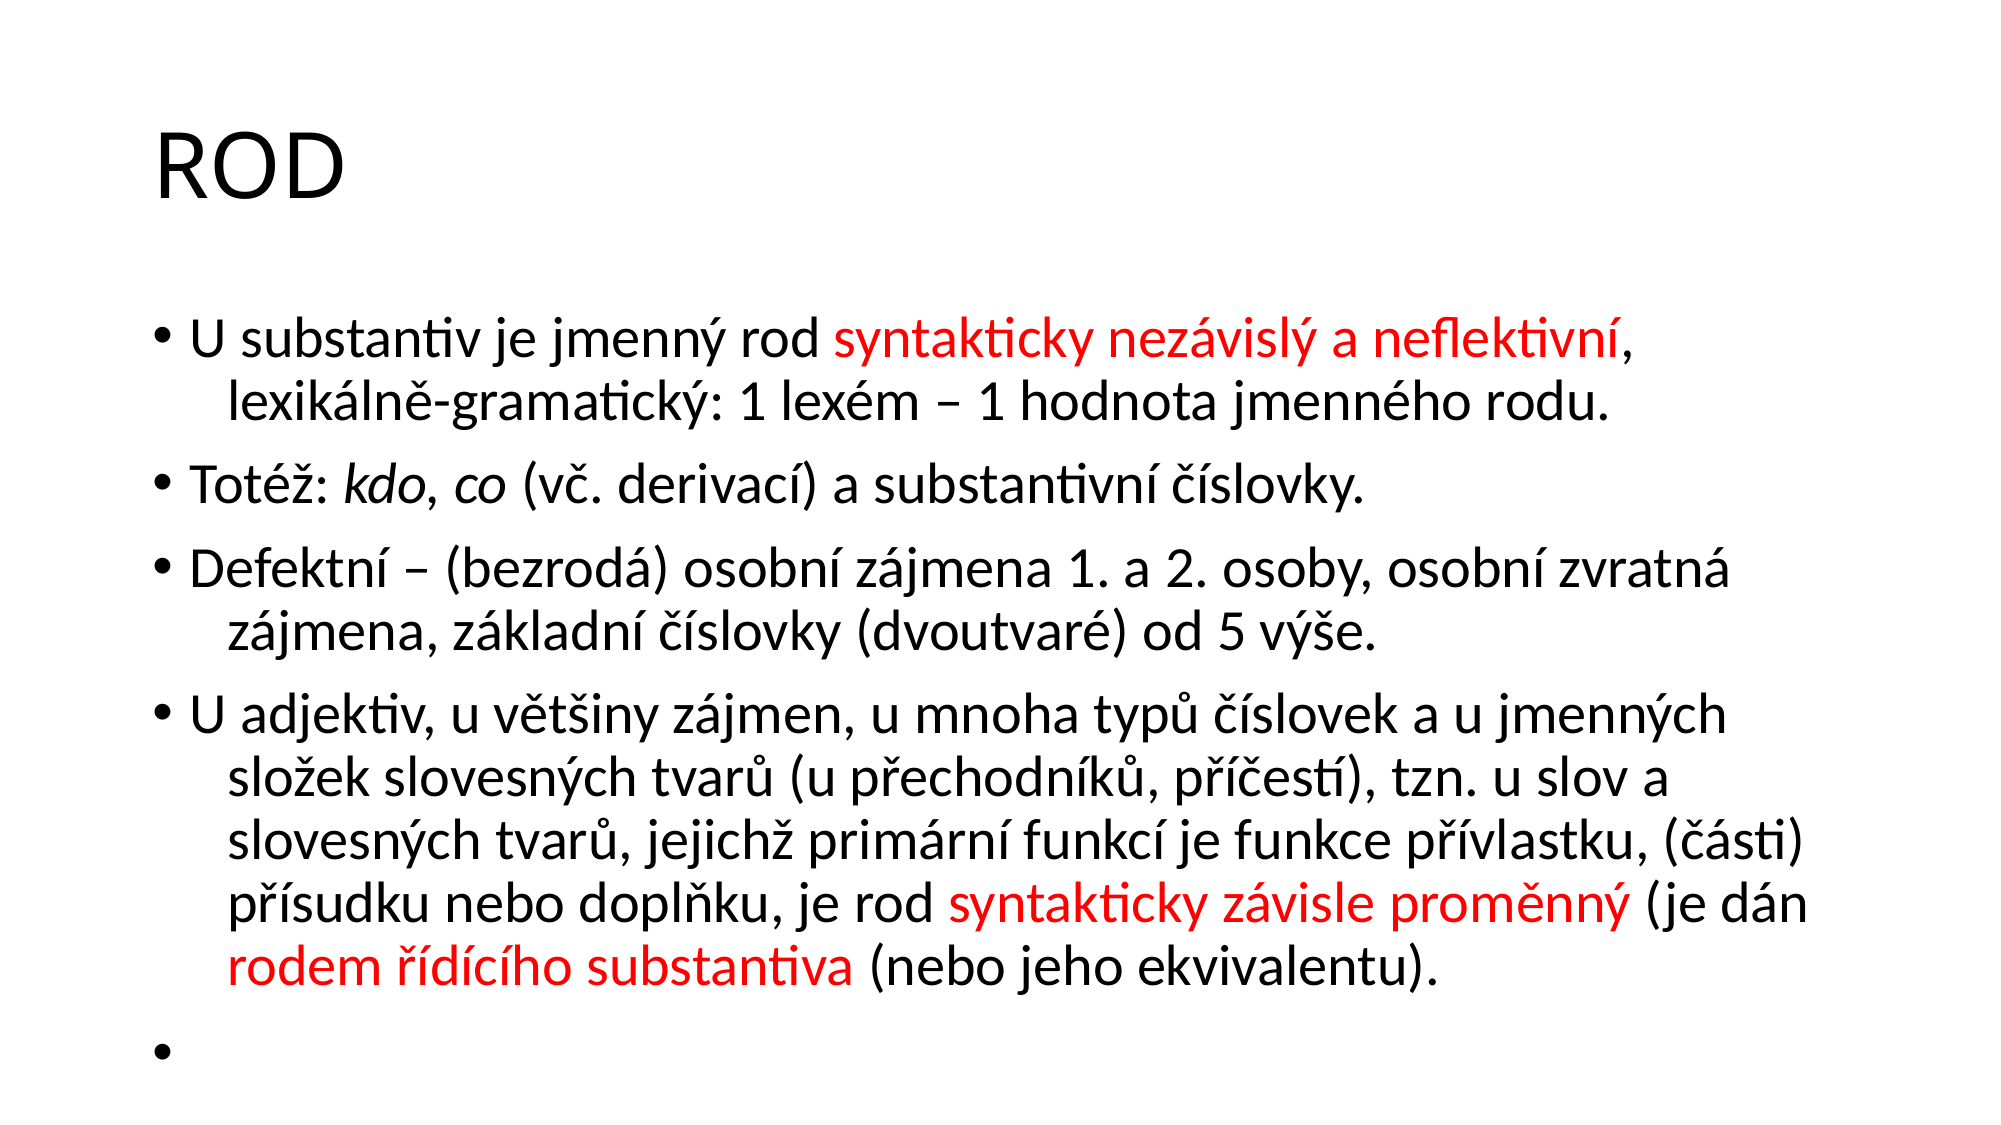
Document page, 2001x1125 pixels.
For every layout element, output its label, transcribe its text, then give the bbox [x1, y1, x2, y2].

title ROD [137, 59, 1863, 278]
list U substantiv je jmenný rod syntakticky nezávislý a neflektivní, lexikálně-gramatický: 1 lexém – 1 hodnota jmenného rodu. Totéž: kdo, co (vč. derivací) a substantivní číslovky. Defektní – (bezrodá) osobní zájmena 1. a 2. osoby, osobní zvratná zájmena, základní číslovky (dvoutvaré) od 5 výše. U adjektiv, u většiny zájmen, u mnoha typů číslovek a u jmenných složek slovesných tvarů (u přechodníků, příčestí), tzn. u slov a slovesných tvarů, jejichž primární funkcí je funkce přívlastku, (části) přísudku nebo doplňku, je rod syntakticky závisle proměnný (je dán rodem řídícího substantiva (nebo jeho ekvivalentu). [137, 299, 1863, 1014]
